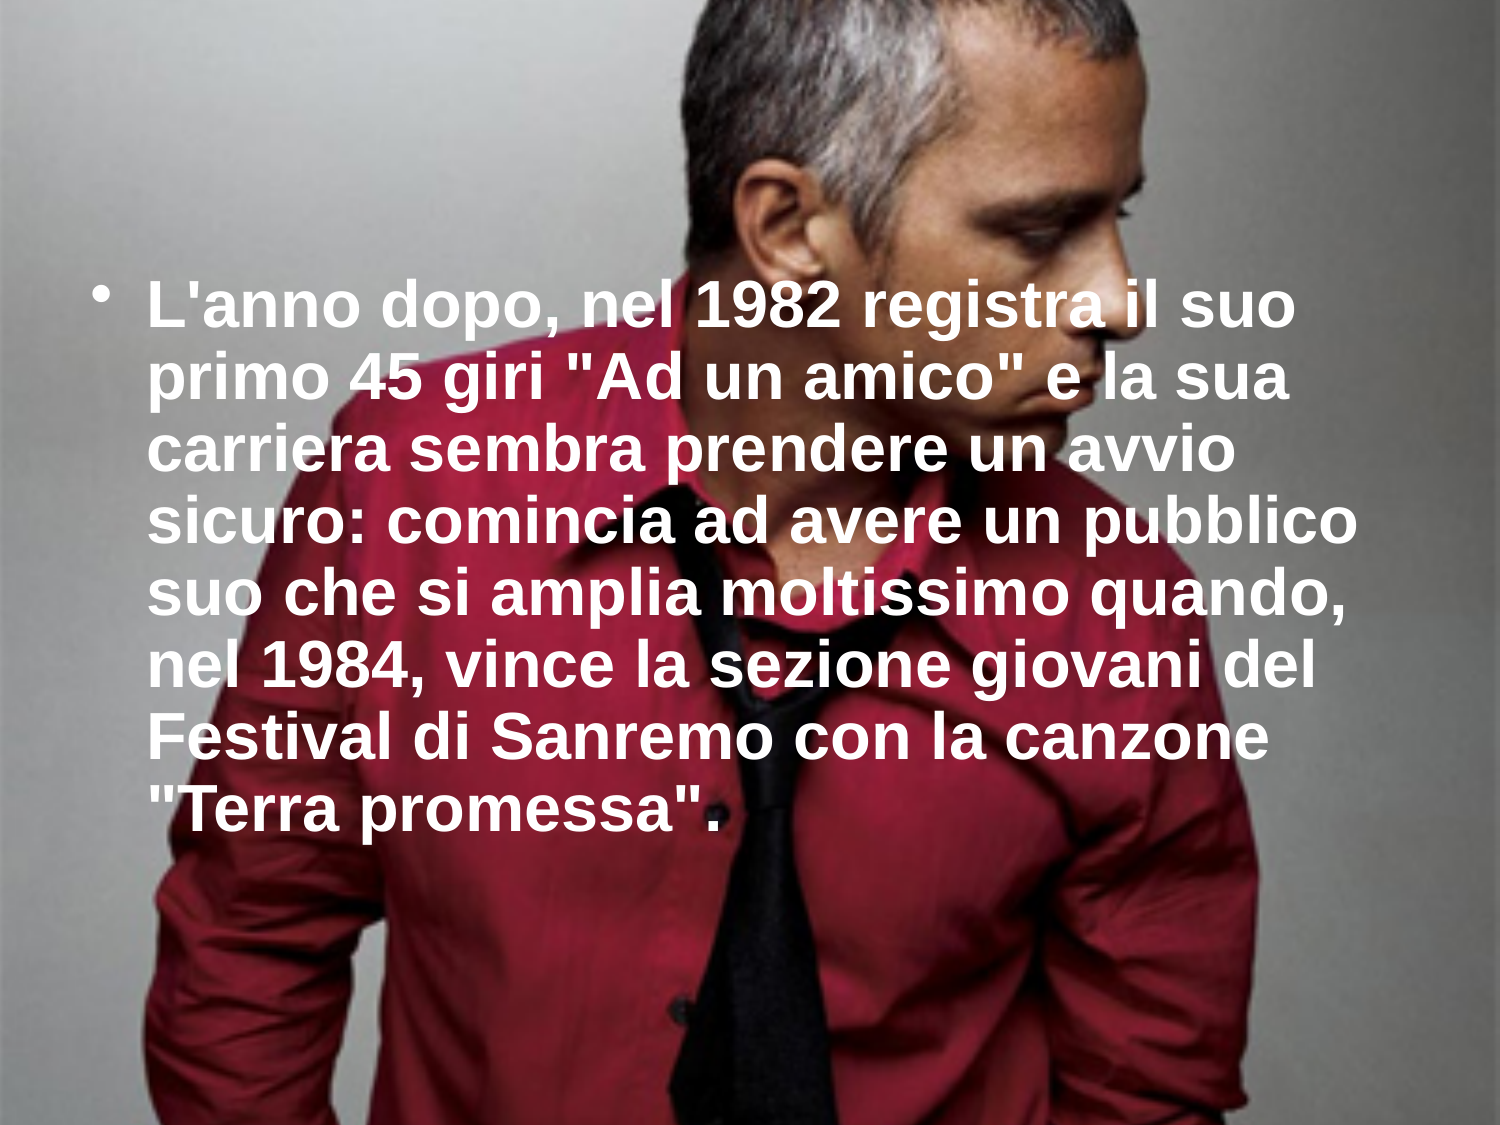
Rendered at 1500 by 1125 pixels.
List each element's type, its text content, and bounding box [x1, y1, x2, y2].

list L'anno dopo, nel 1982 registra il suo primo 45 giri "Ad un amico" e la sua carriera sembra prendere un avvio sicuro: comincia ad avere un pubblico suo che si amplia moltissimo quando, nel 1984, vince la sezione giovani del Festival di Sanremo con la canzone "Terra promessa". [75, 262, 1425, 1005]
picture [0, 0, 1500, 1125]
